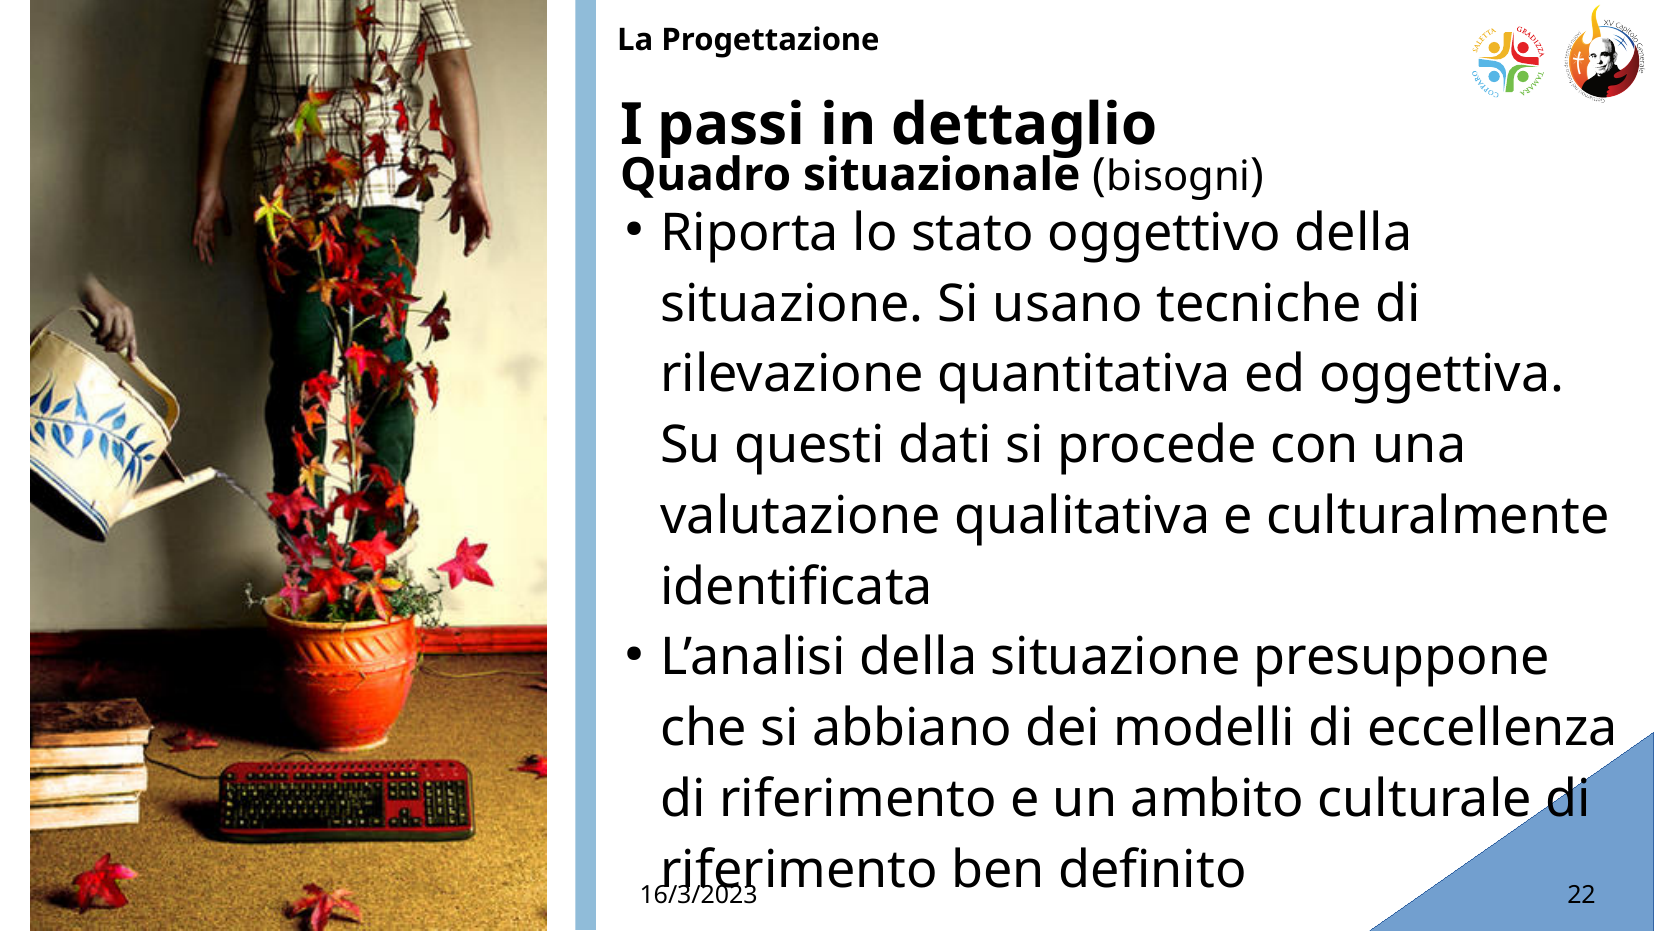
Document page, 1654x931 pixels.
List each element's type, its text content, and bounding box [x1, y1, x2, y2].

picture [1563, 4, 1646, 103]
text_box La Progettazione [602, 9, 1335, 63]
title I passi in dettaglio [620, 82, 1617, 154]
title Quadro situazionale (bisogni) [620, 154, 1617, 189]
picture [30, 0, 547, 931]
subtitle Riporta lo stato oggettivo della situazione. Si usano tecniche di rilevazione quantitativa ed oggettiva. Su questi dati si procede con una valutazione qualitativa e culturalmente identificata L’analisi della situazione presuppone che si abbiano dei modelli di eccellenza di riferimento e un ambito culturale di riferimento ben definito [624, 194, 1630, 891]
